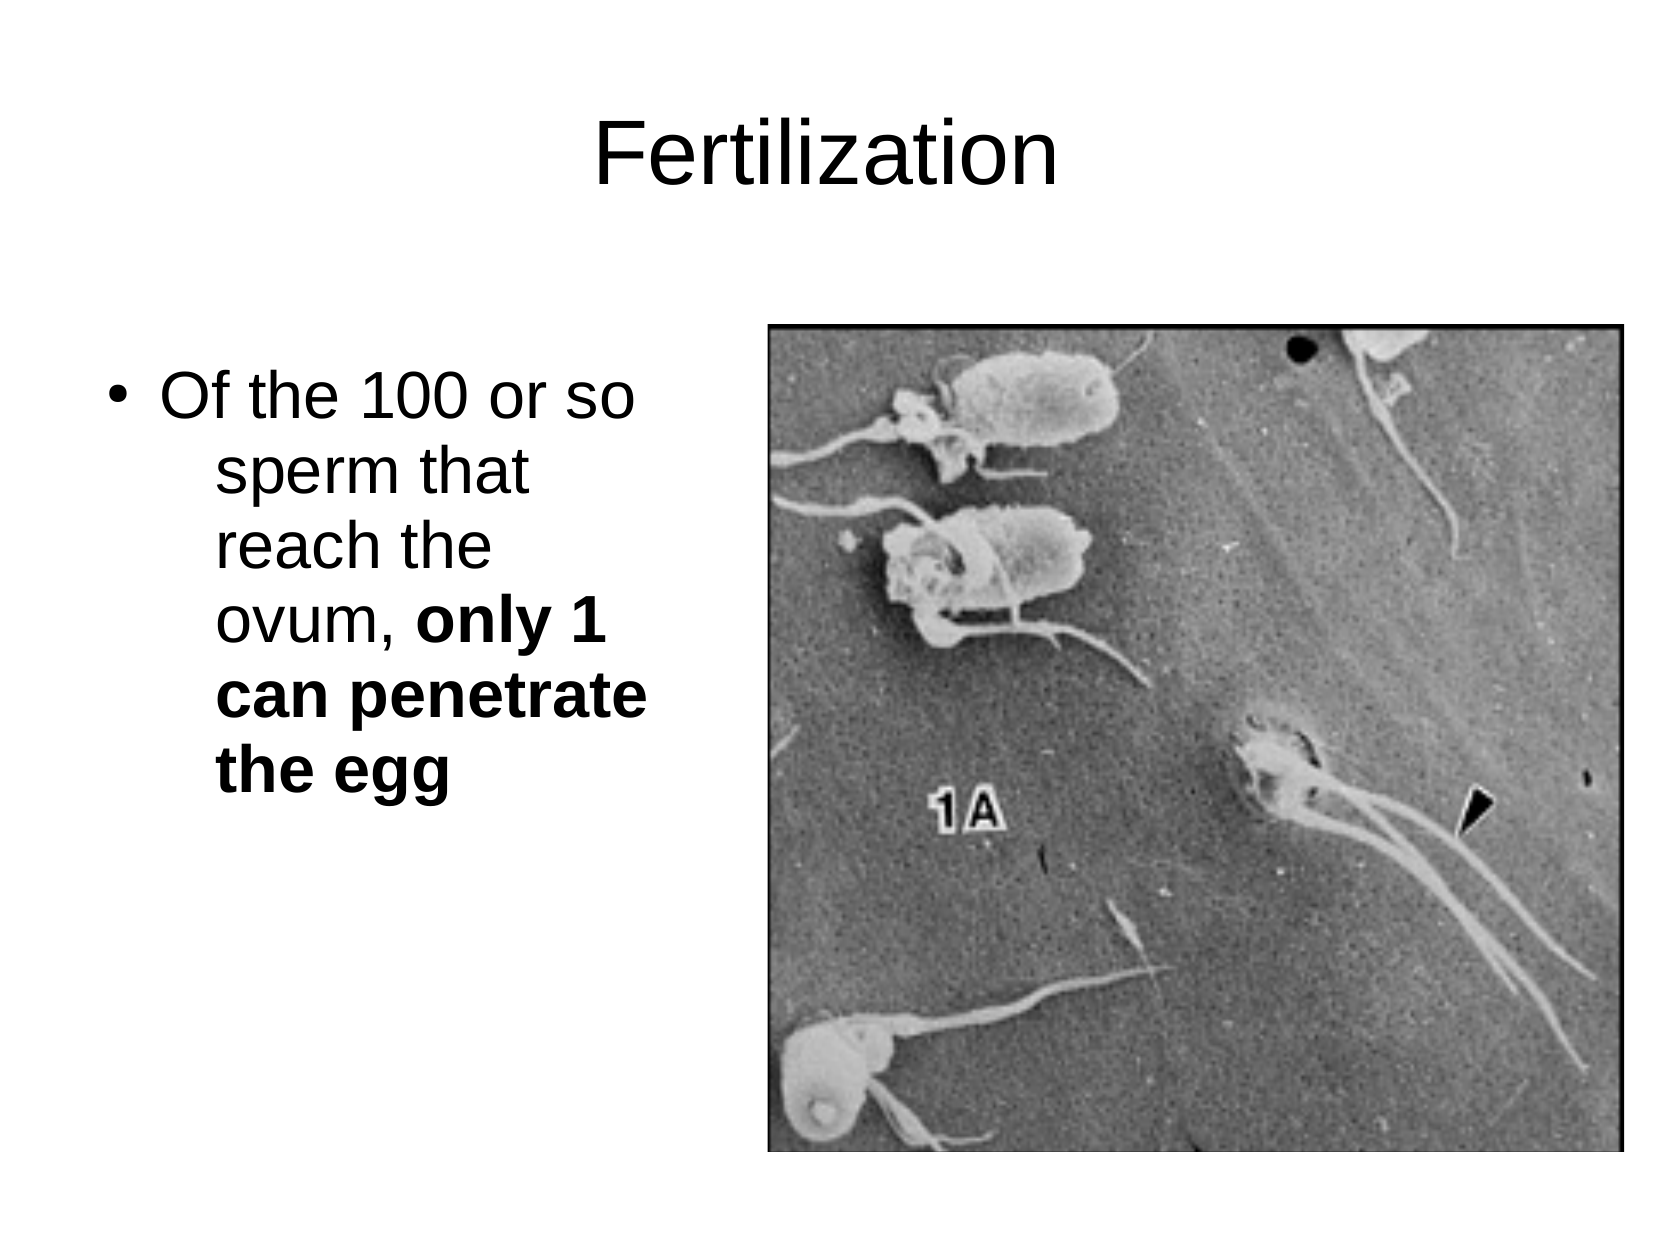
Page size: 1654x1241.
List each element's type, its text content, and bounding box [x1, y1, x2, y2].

title Fertilization [82, 49, 1571, 257]
picture [767, 324, 1625, 1152]
list Of the 100 or so sperm that reach the ovum, only 1 can penetrate the egg [88, 358, 680, 1088]
